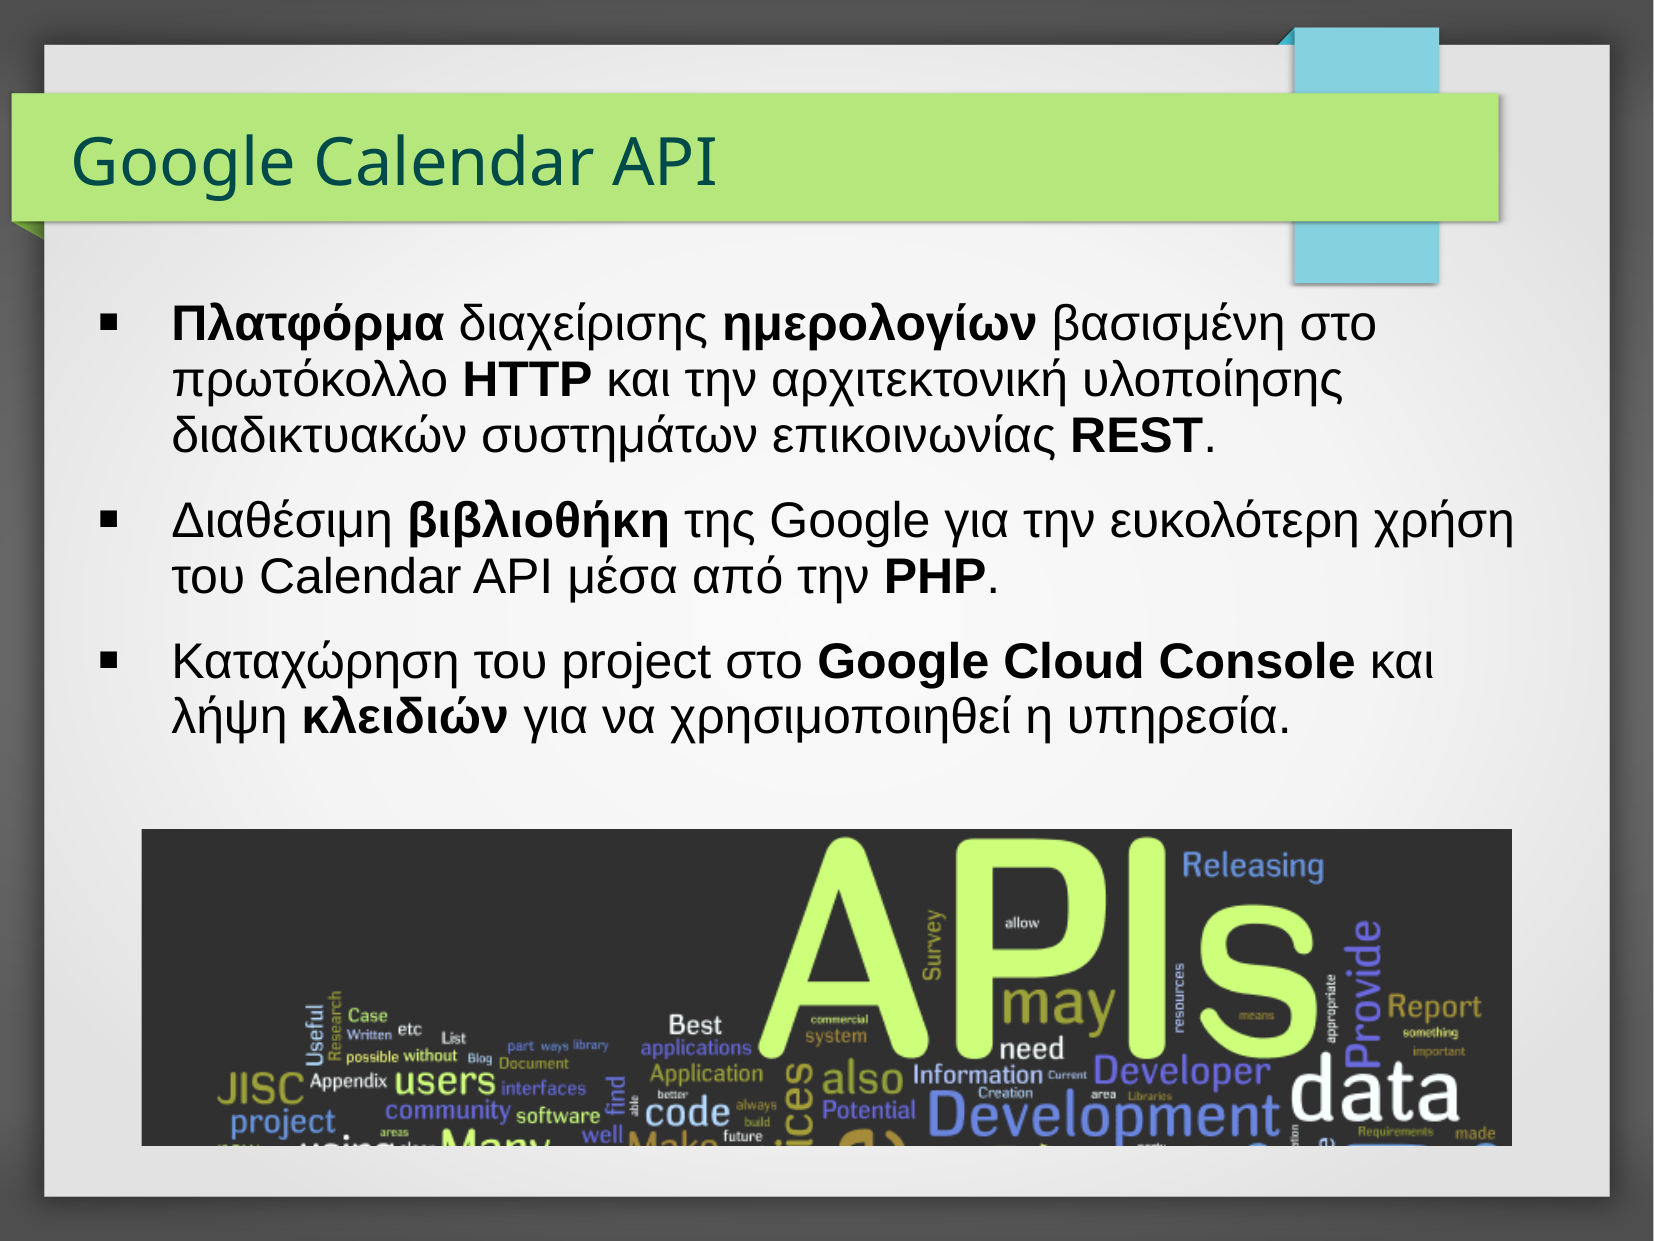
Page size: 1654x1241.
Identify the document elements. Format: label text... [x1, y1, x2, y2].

picture [0, 0, 1654, 1241]
list Πλατφόρμα διαχείρισης ημερολογίων βασισμένη στο πρωτόκολλο HTTP και την αρχιτεκτονική υλοποίησης διαδικτυακών συστημάτων επικοινωνίας REST. Διαθέσιμη βιβλιοθήκη της Google για την ευκολότερη χρήση του Calendar API μέσα από την PHP. Καταχώρηση του project στο Google Cloud Console και λήψη κλειδιών για να χρησιμοποιηθεί η υπηρεσία. [82, 295, 1538, 792]
title Google Calendar API [70, 106, 1229, 213]
